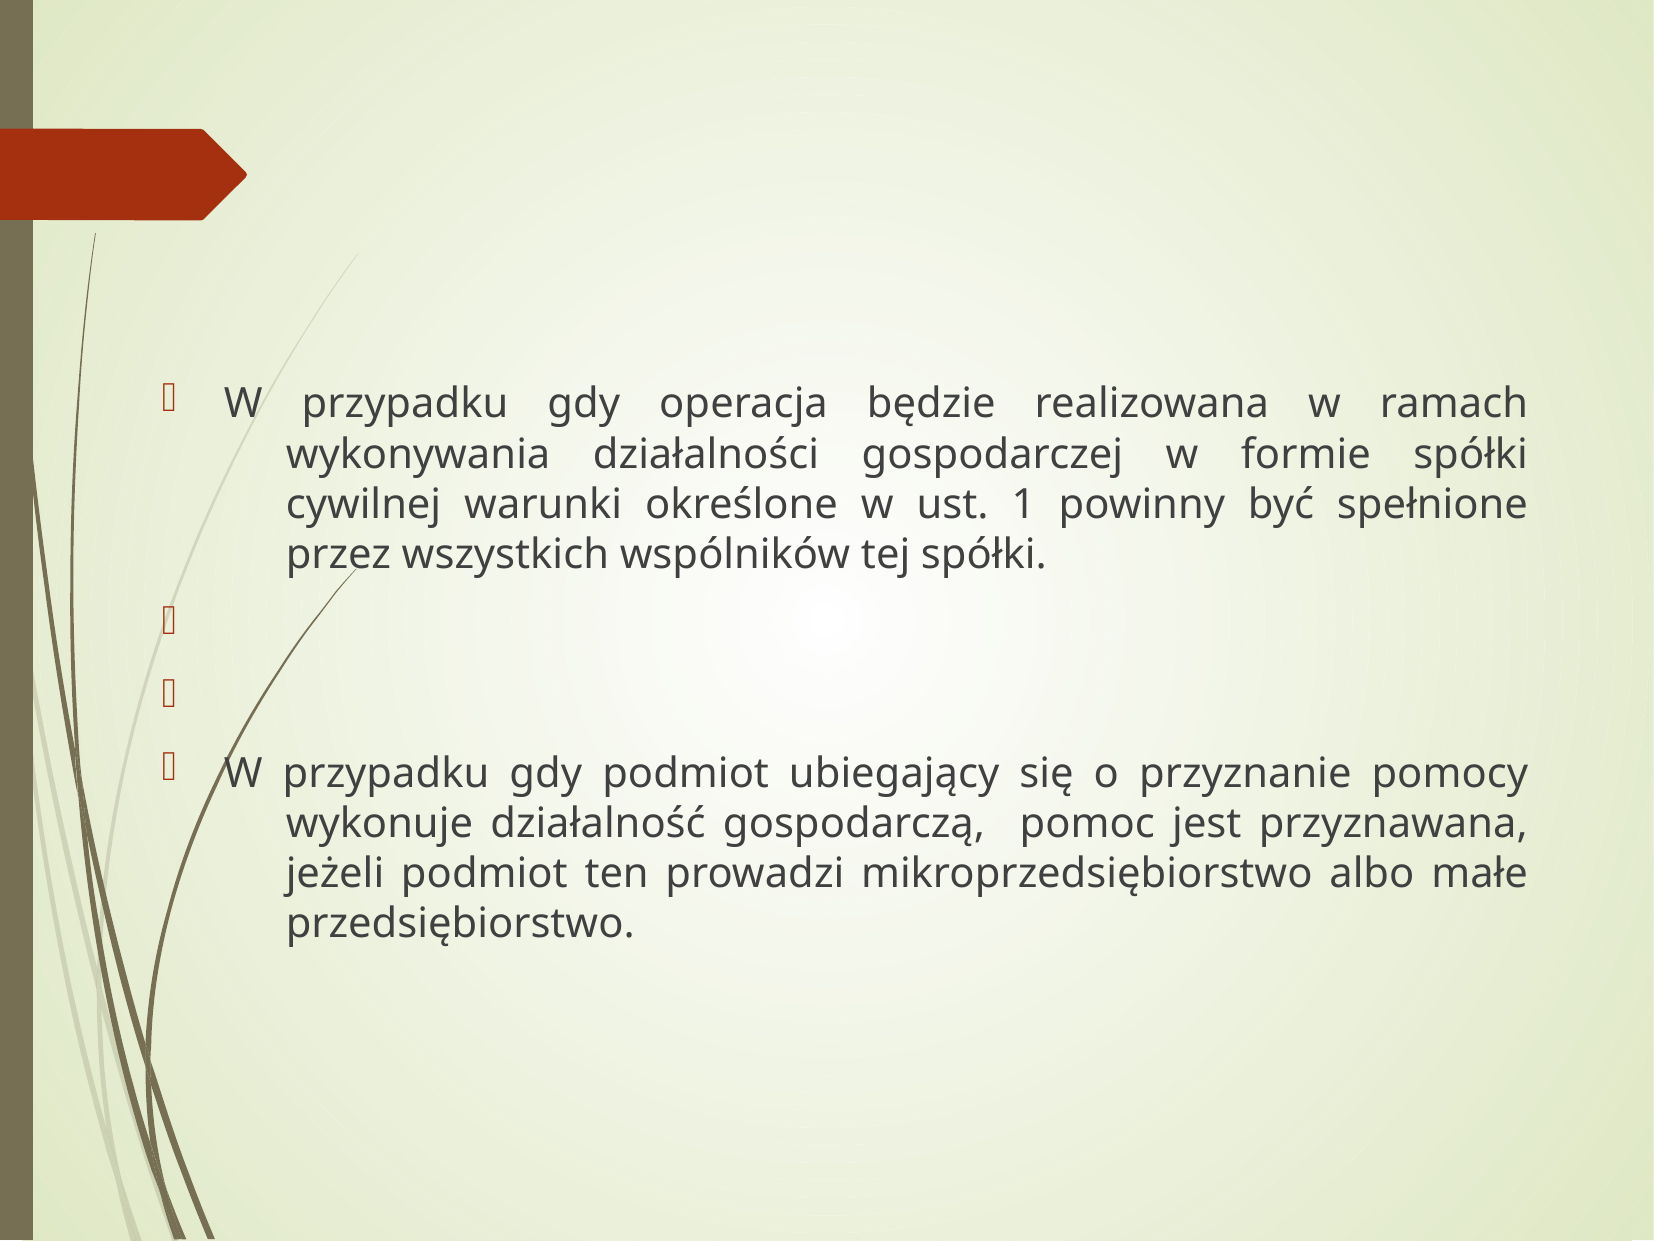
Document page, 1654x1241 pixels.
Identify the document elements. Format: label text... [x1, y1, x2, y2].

list W przypadku gdy operacja będzie realizowana w ramach wykonywania działalności gospodarczej w formie spółki cywilnej warunki określone w ust. 1 powinny być spełnione przez wszystkich wspólników tej spółki. W przypadku gdy podmiot ubiegający się o przyznanie pomocy wykonuje działalność gospodarczą, pomoc jest przyznawana, jeżeli podmiot ten prowadzi mikroprzedsiębiorstwo albo małe przedsiębiorstwo. [146, 253, 1544, 1069]
